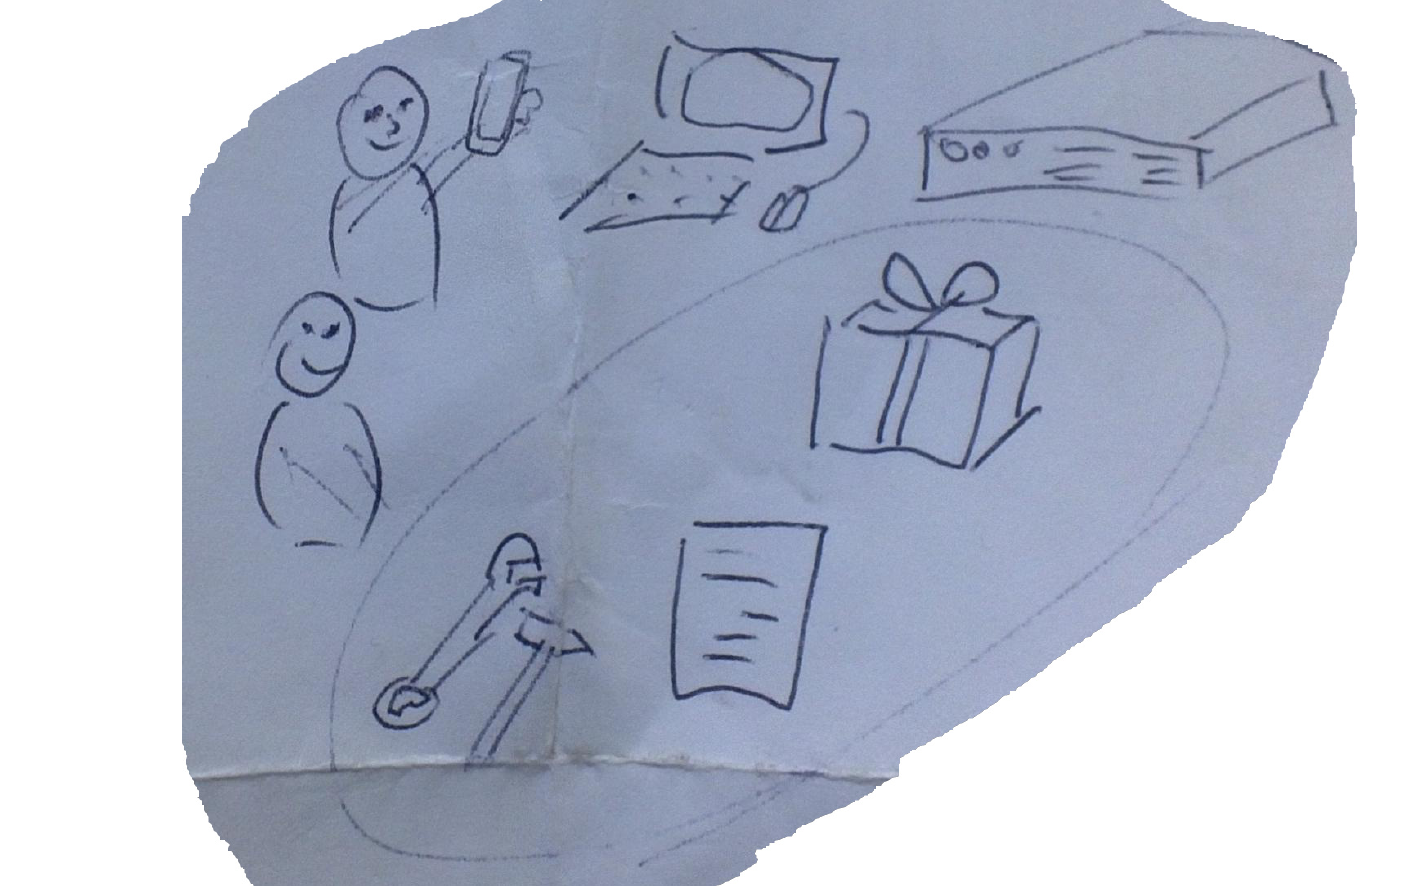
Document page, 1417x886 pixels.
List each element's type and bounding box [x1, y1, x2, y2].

picture [182, 0, 1389, 886]
